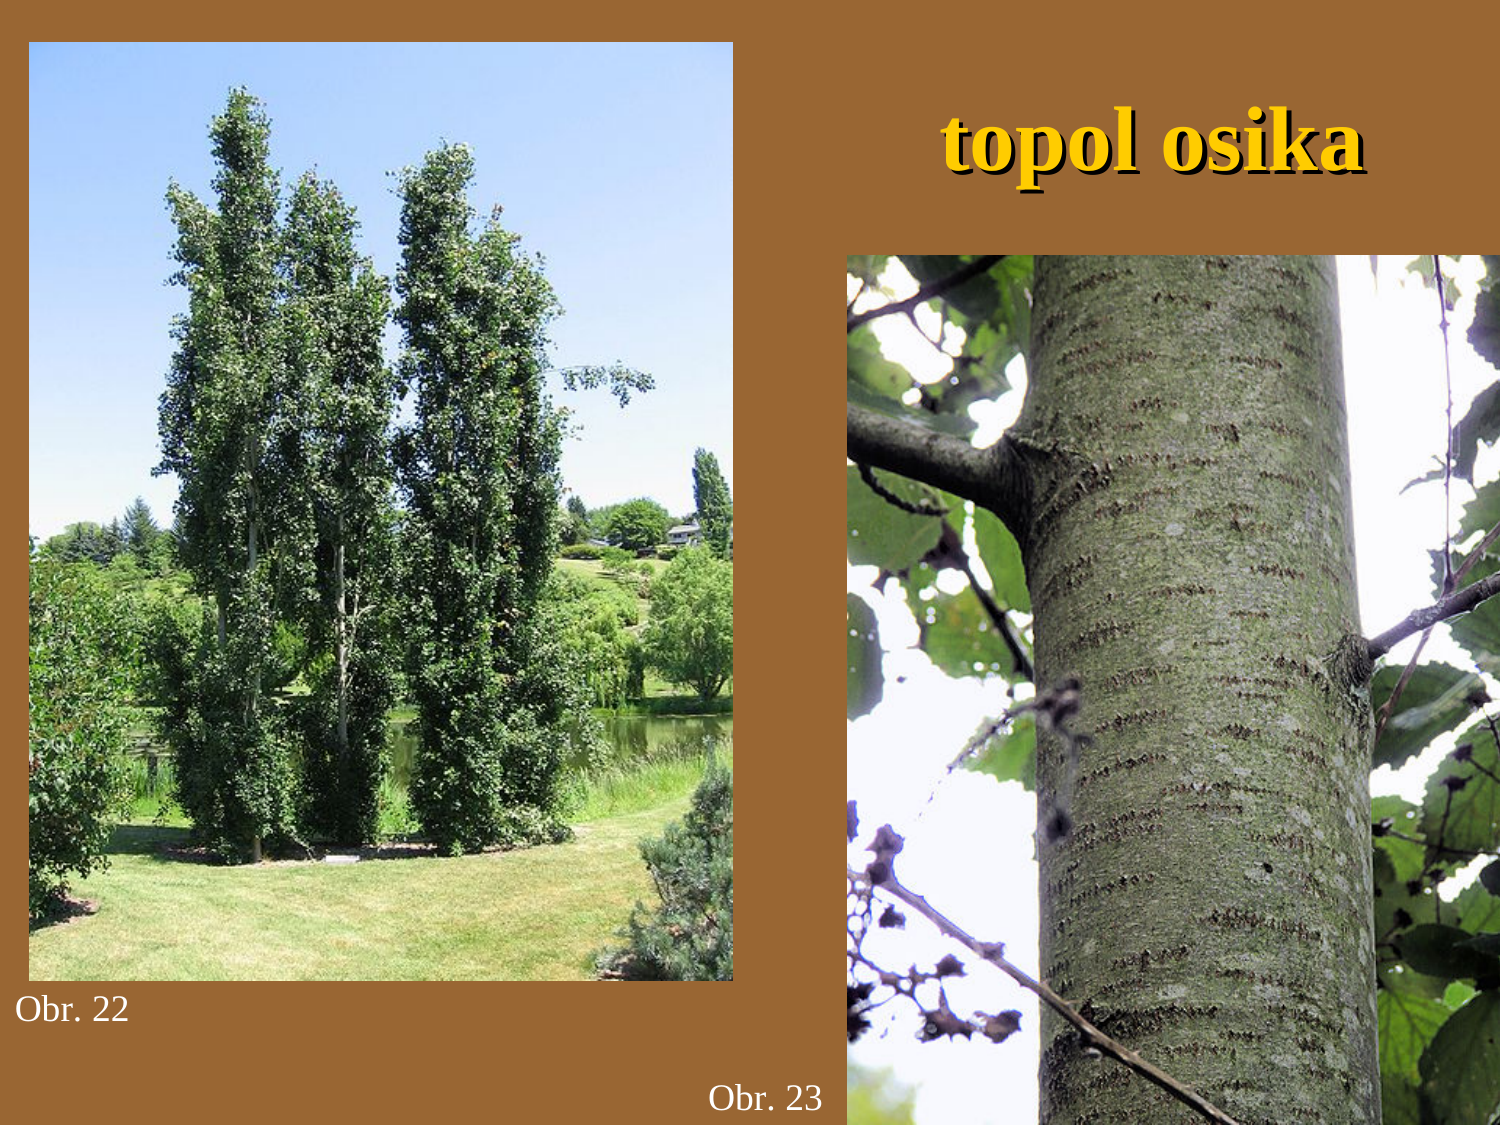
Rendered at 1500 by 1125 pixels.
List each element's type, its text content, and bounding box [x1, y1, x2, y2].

picture [29, 42, 733, 981]
text_box Obr. 23 [655, 1064, 851, 1125]
picture [847, 255, 1500, 1125]
title topol osika [75, 45, 1426, 234]
text_box Obr. 22 [0, 976, 154, 1037]
